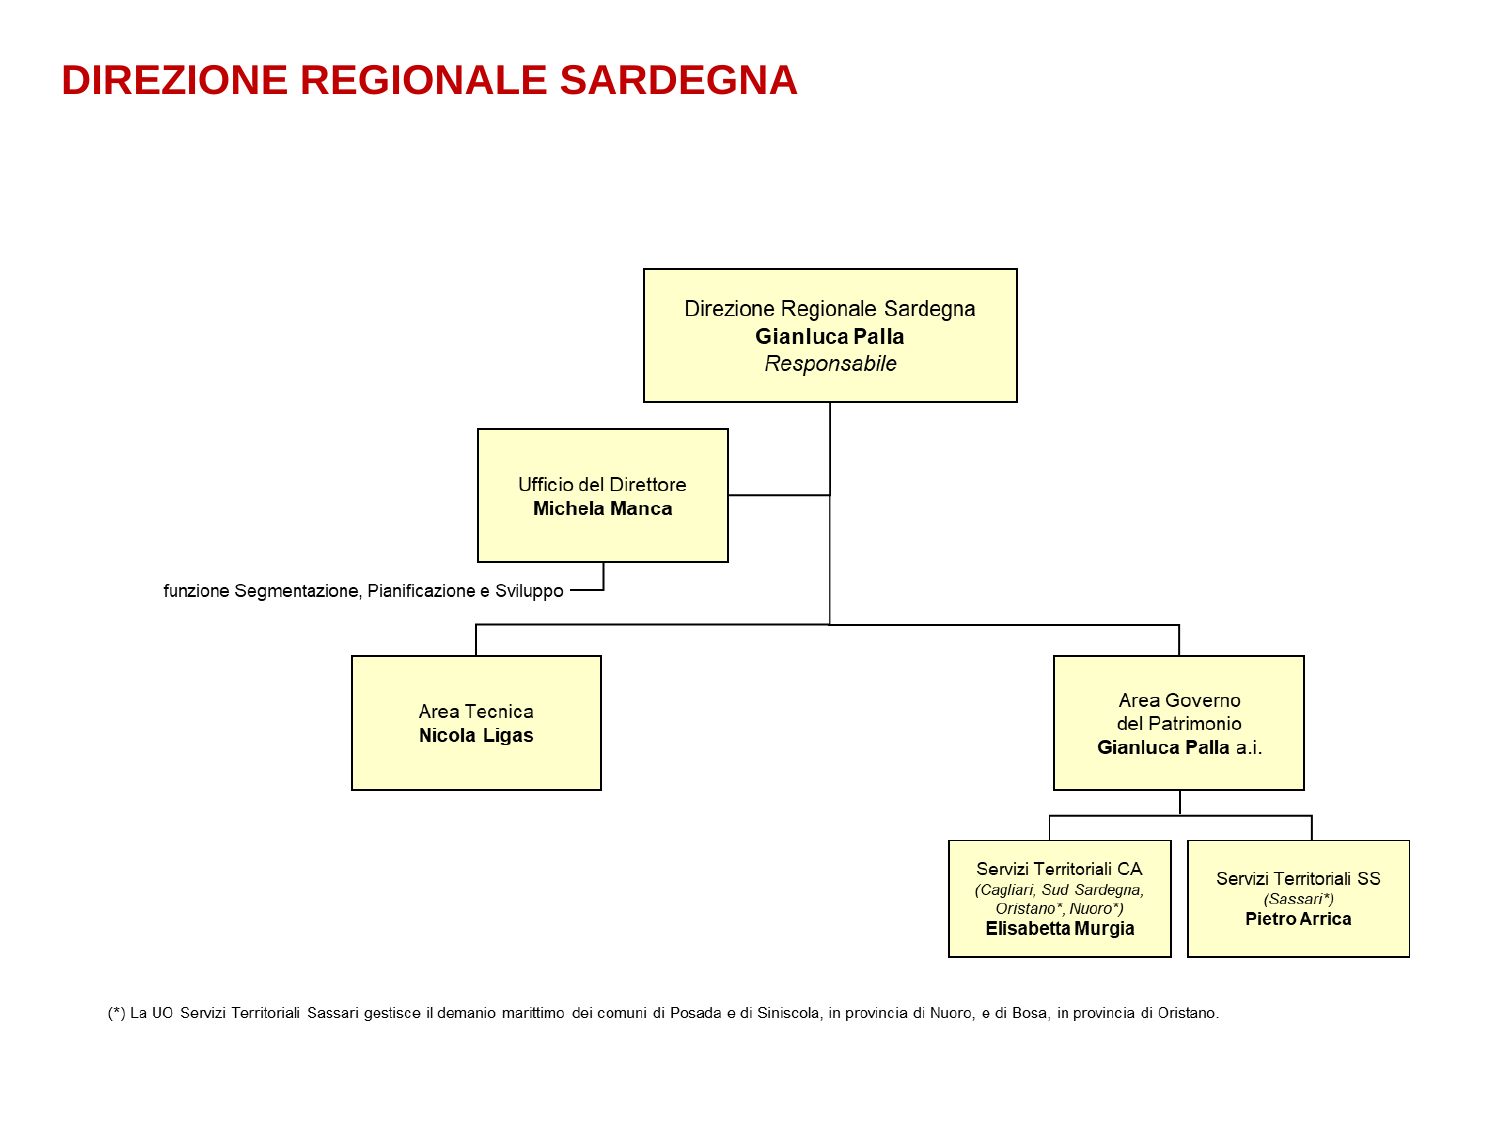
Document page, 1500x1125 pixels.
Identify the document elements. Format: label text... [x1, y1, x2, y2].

text_box DIREZIONE REGIONALE SARDEGNA [46, 45, 1387, 128]
picture [93, 268, 1410, 1031]
